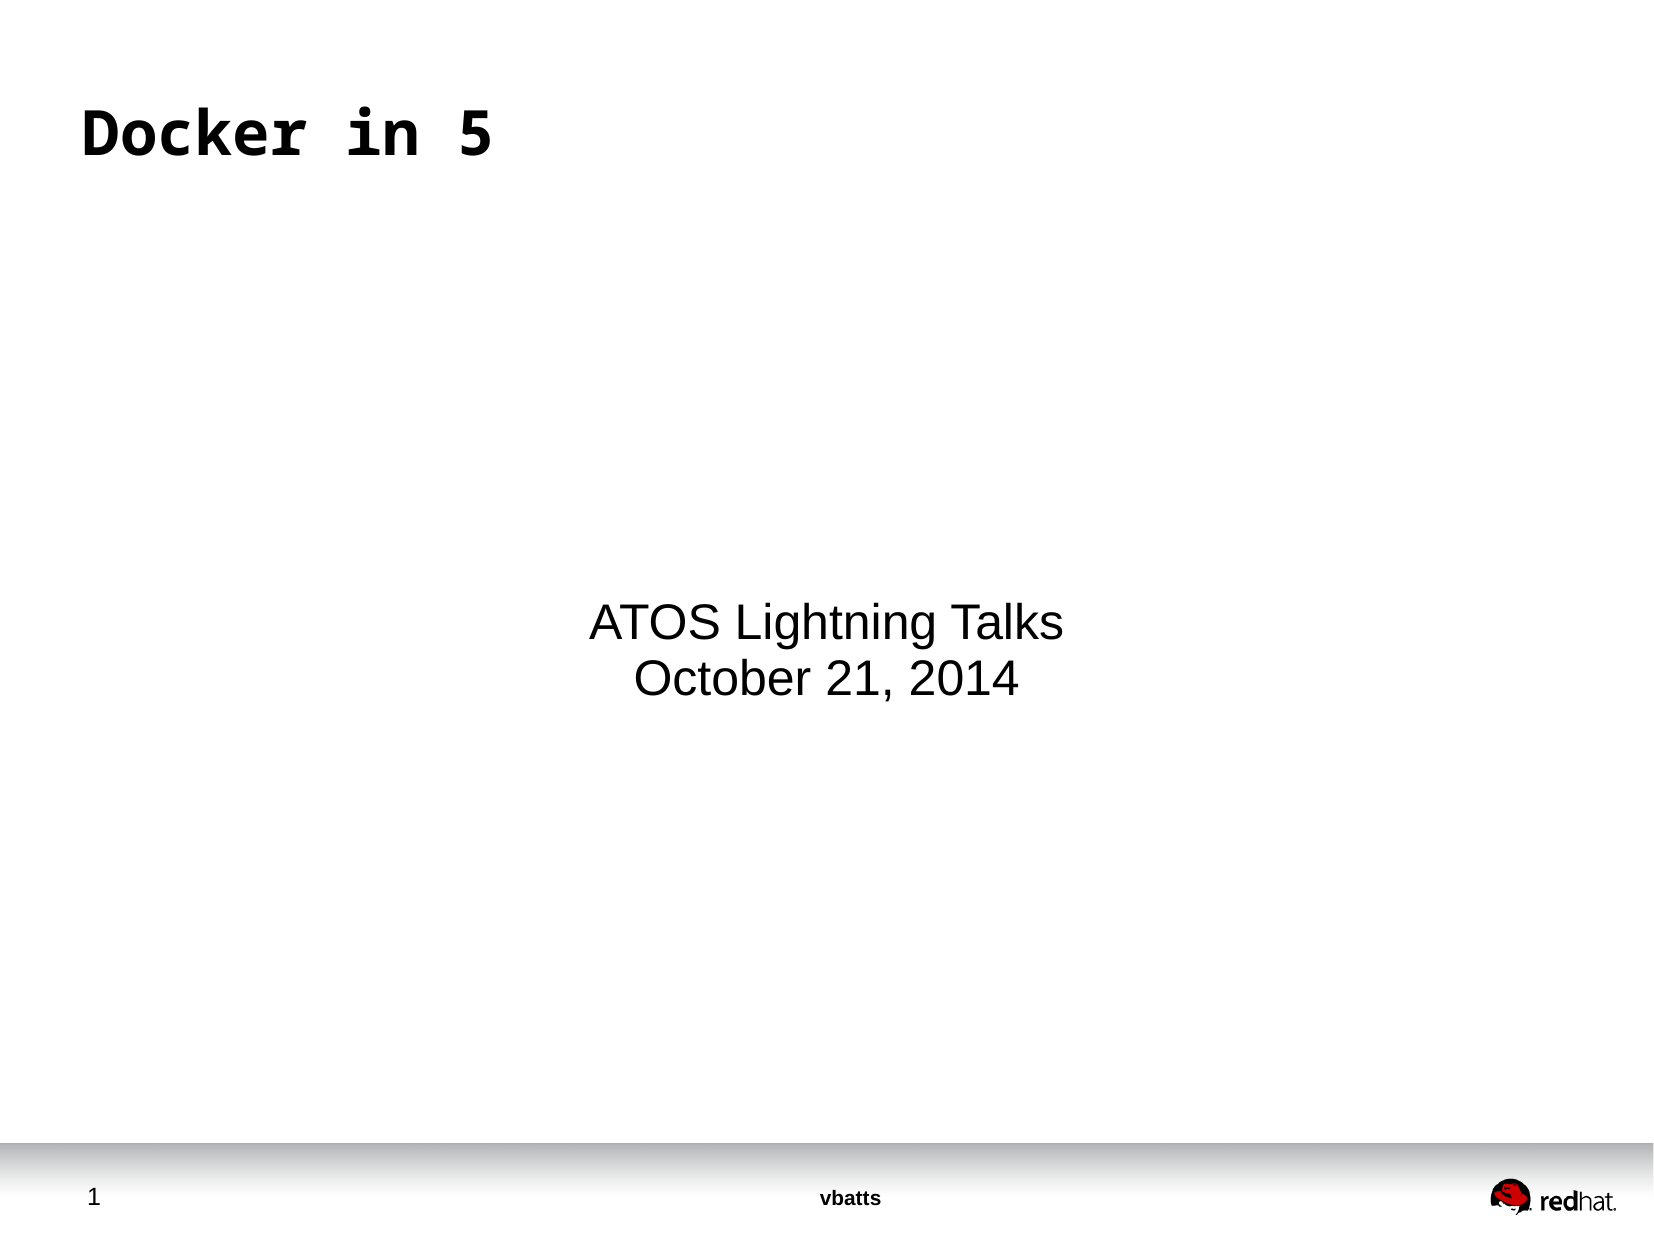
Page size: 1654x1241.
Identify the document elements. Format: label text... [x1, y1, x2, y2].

picture [0, 1143, 1654, 1241]
subtitle ATOS Lightning Talks October 21, 2014 [82, 290, 1571, 1010]
title Docker in 5 [82, 37, 1571, 226]
